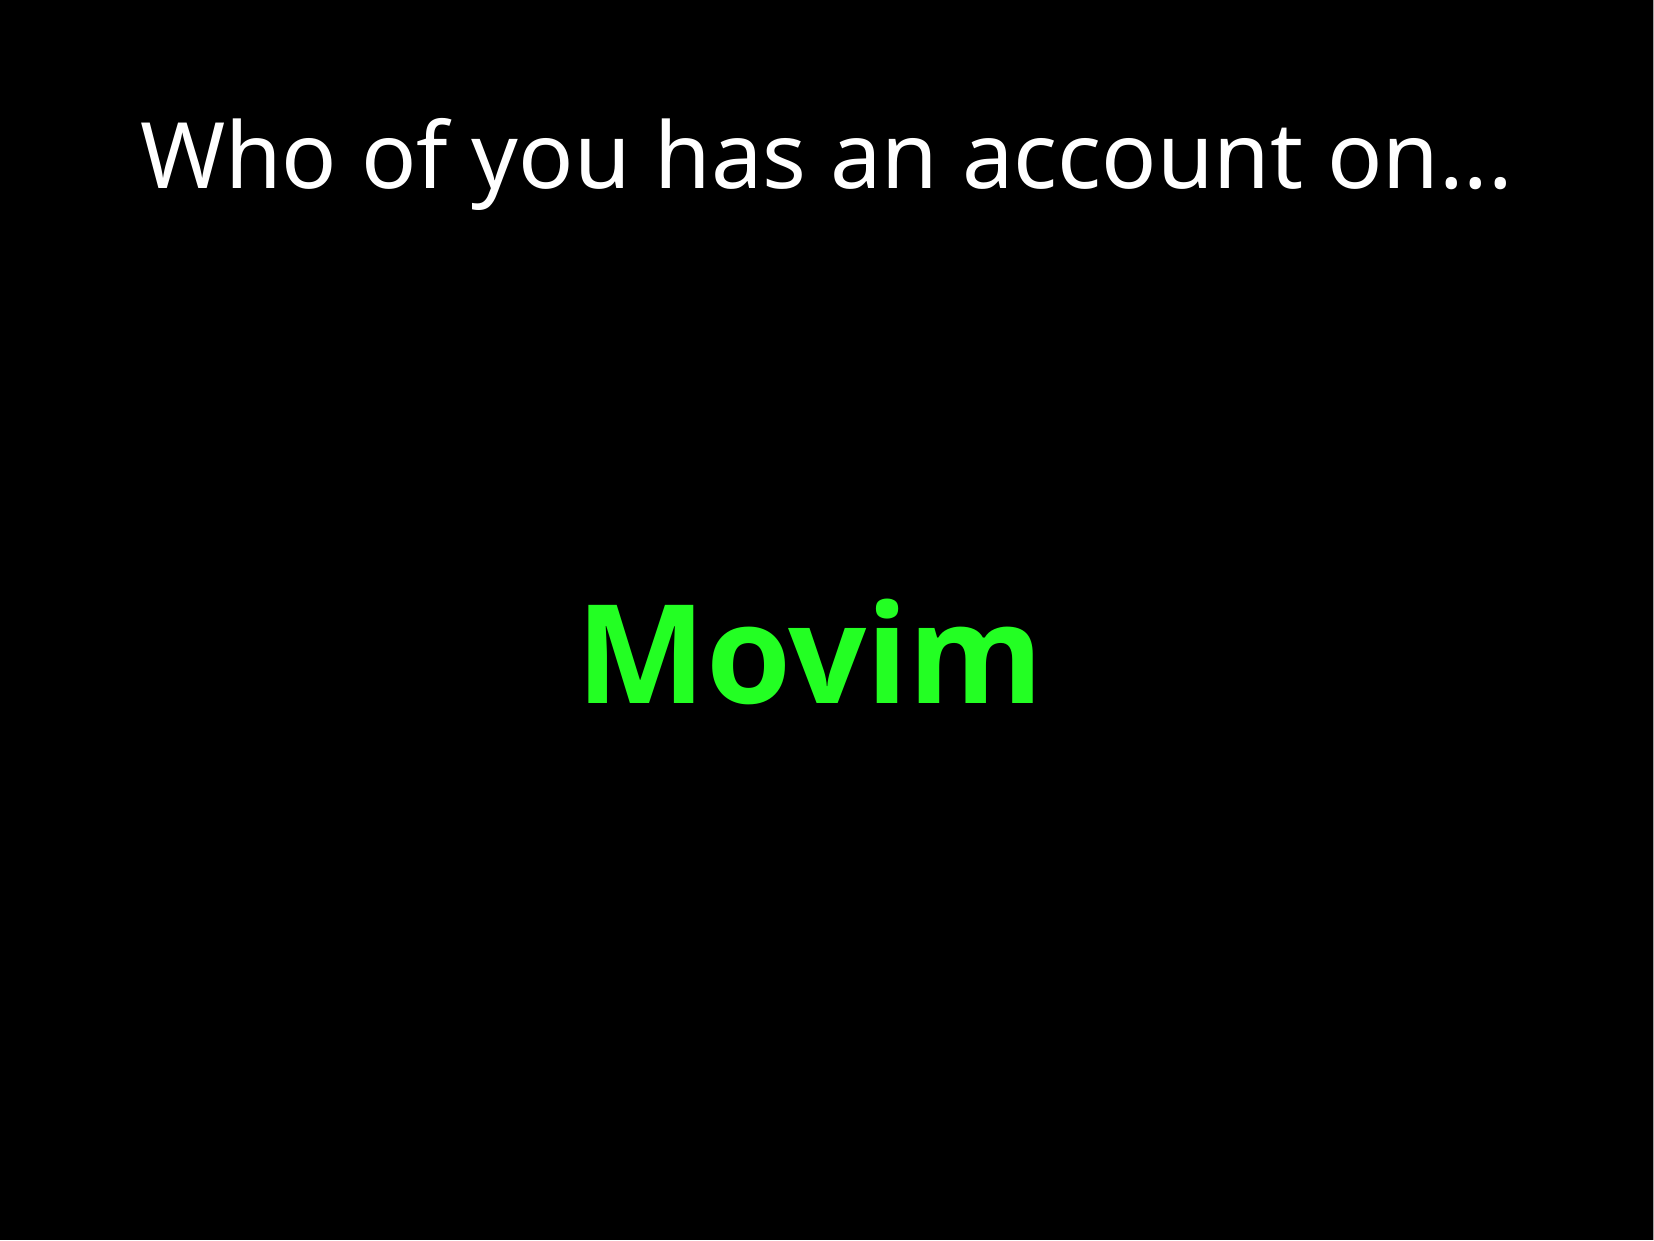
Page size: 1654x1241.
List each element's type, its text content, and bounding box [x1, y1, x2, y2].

title Who of you has an account on... [82, 49, 1571, 257]
list Movim [82, 290, 1538, 1010]
